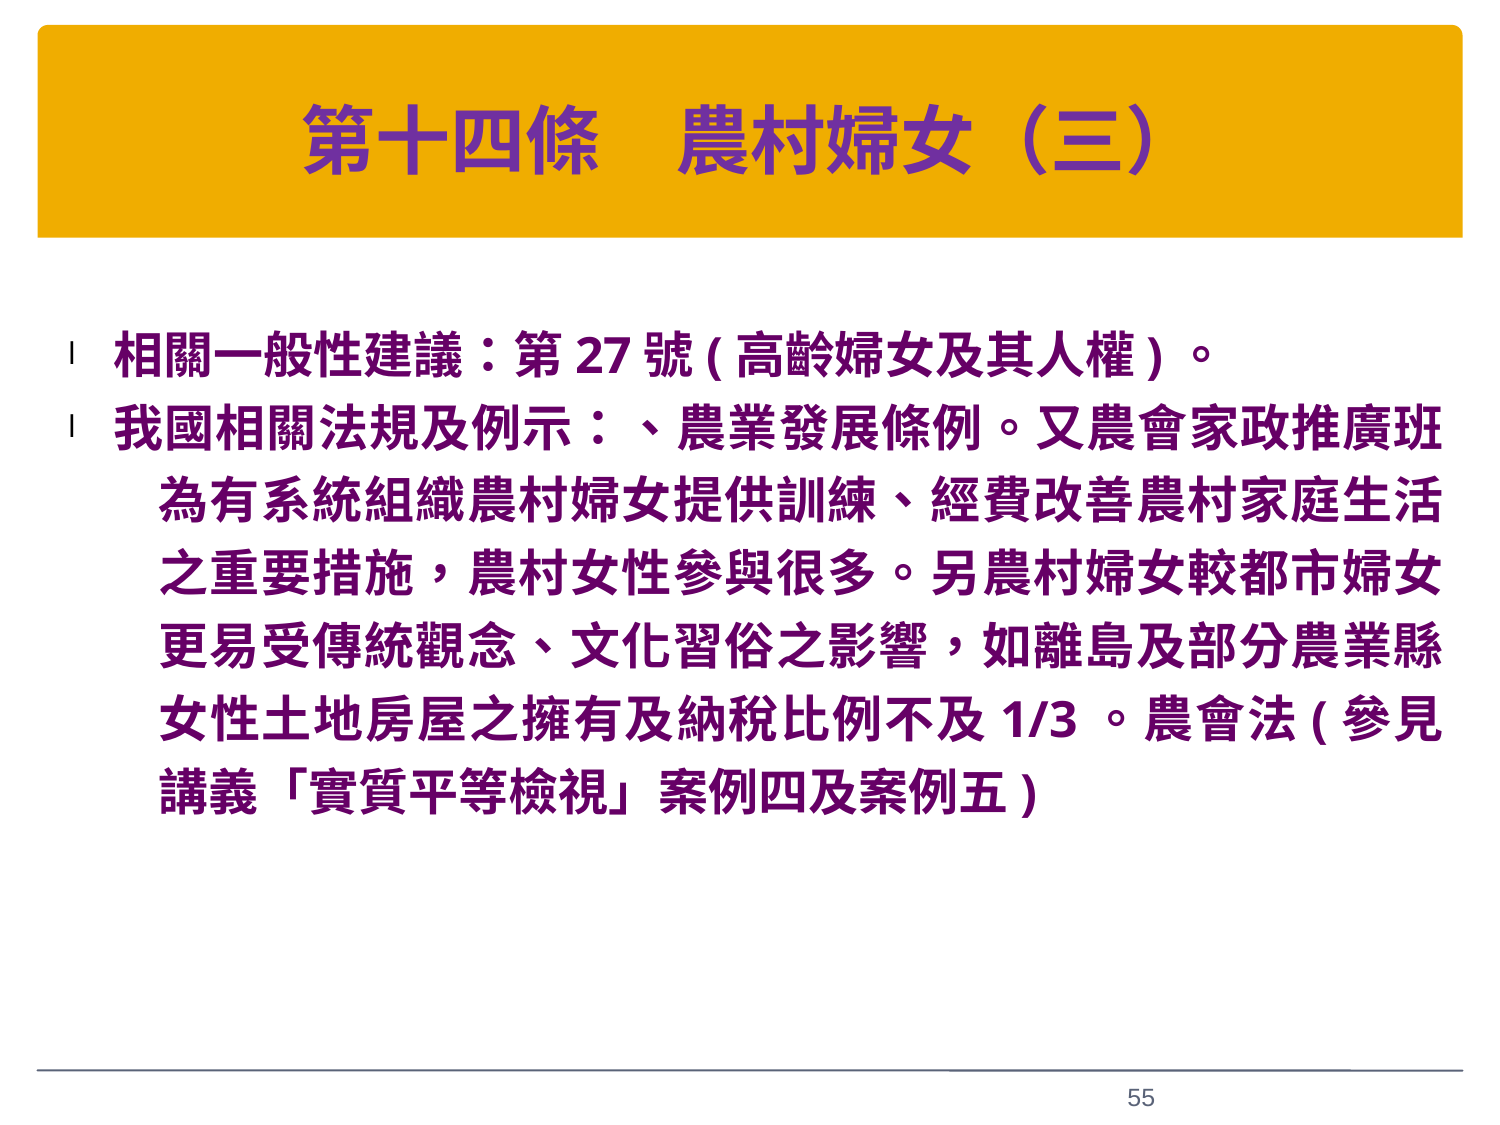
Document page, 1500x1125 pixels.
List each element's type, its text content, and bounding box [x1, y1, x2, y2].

text_box 相關一般性建議：第27號(高齡婦女及其人權)。 我國相關法規及例示：、農業發展條例。又農會家政推廣班為有系統組織農村婦女提供訓練、經費改善農村家庭生活之重要措施，農村女性參與很多。另農村婦女較都市婦女更易受傳統觀念、文化習俗之影響，如離島及部分農業縣女性土地房屋之擁有及納稅比例不及1/3。農會法(參見講義「實質平等檢視」案例四及案例五) [53, 303, 1459, 828]
text_box 55 [1112, 1069, 1463, 1123]
title 第十四條 農村婦女（三） [50, 45, 1451, 233]
